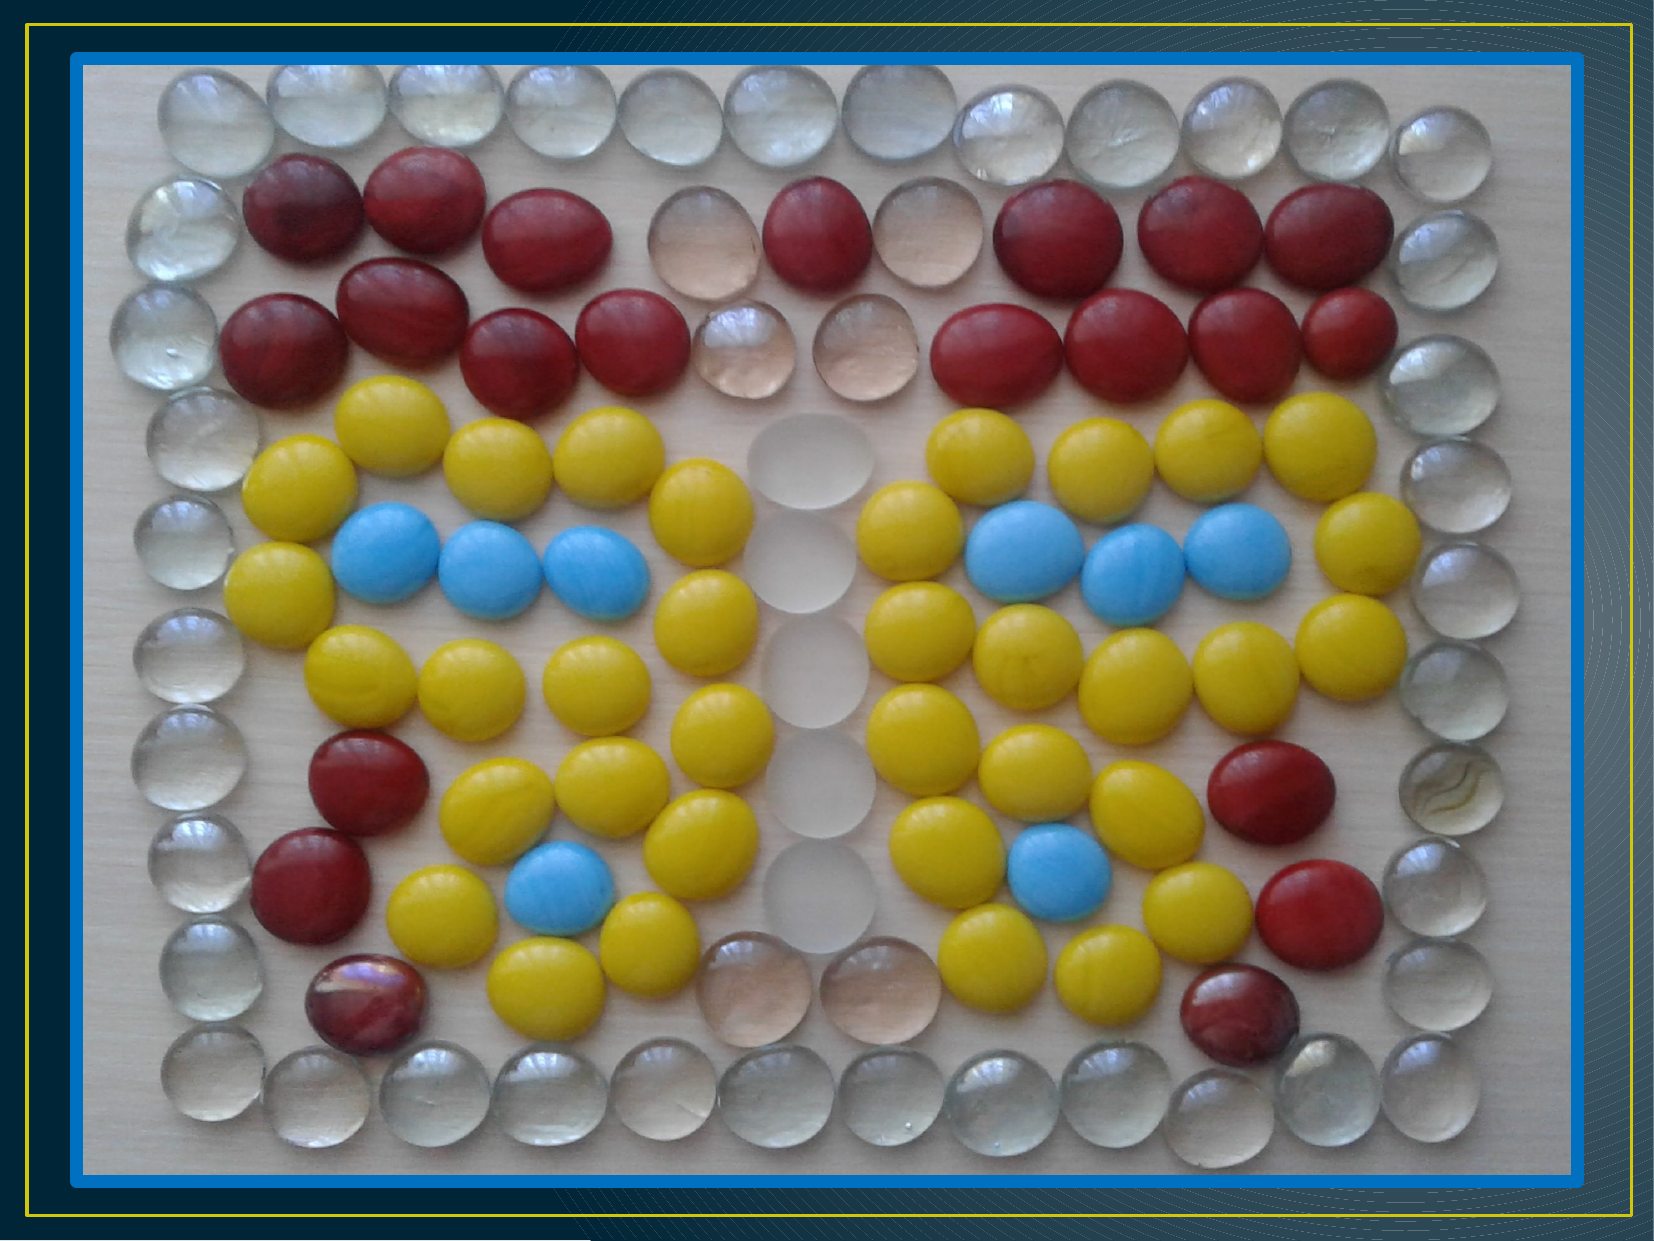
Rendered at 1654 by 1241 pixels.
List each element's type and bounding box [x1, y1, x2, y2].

picture [82, 64, 1571, 1176]
